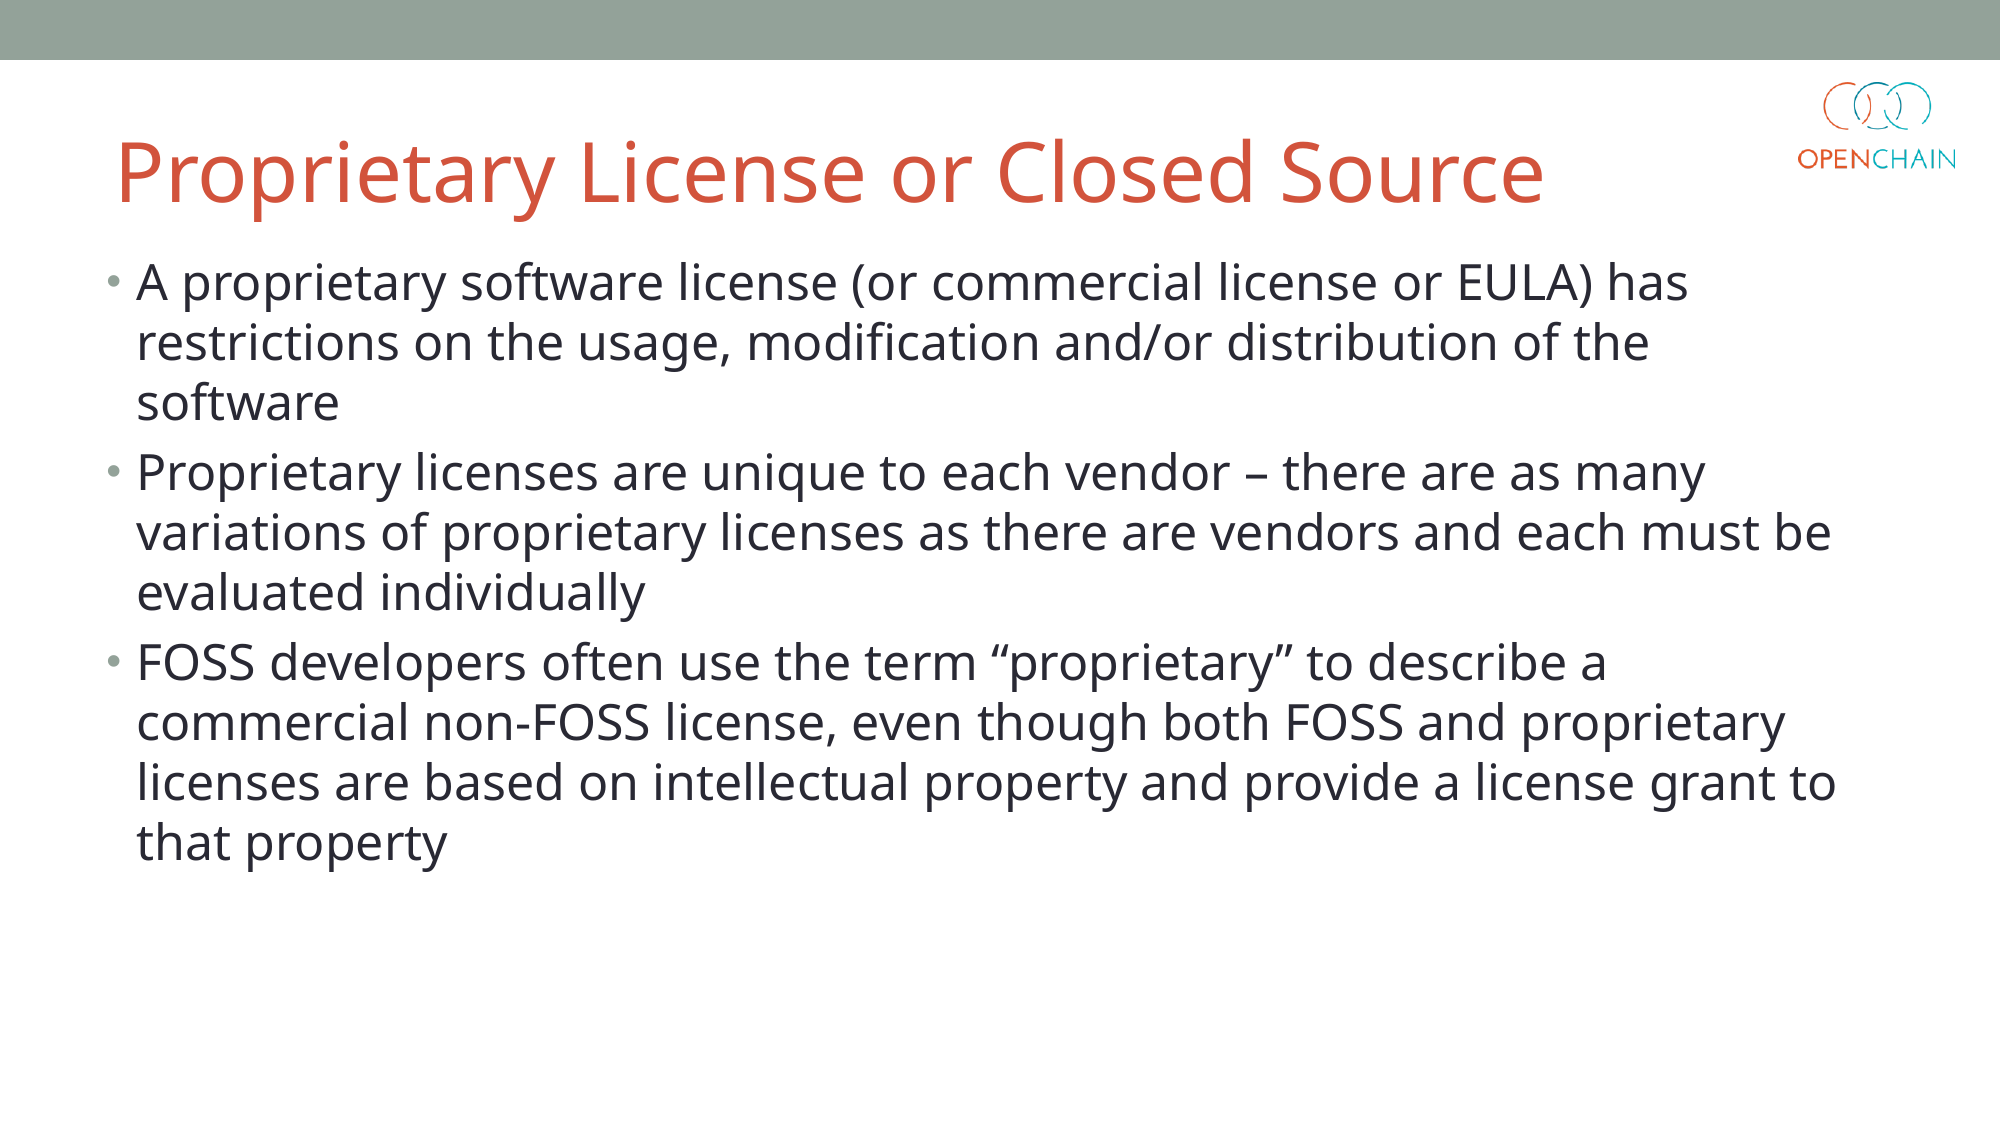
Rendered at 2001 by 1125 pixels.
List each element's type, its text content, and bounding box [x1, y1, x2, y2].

picture [1798, 82, 1955, 169]
title Proprietary License or Closed Source [99, 87, 1900, 250]
list A proprietary software license (or commercial license or EULA) has restrictions on the usage, modification and/or distribution of the software Proprietary licenses are unique to each vendor – there are as many variations of proprietary licenses as there are vendors and each must be evaluated individually FOSS developers often use the term “proprietary” to describe a commercial non-FOSS license, even though both FOSS and proprietary licenses are based on intellectual property and provide a license grant to that property [91, 243, 1863, 1093]
